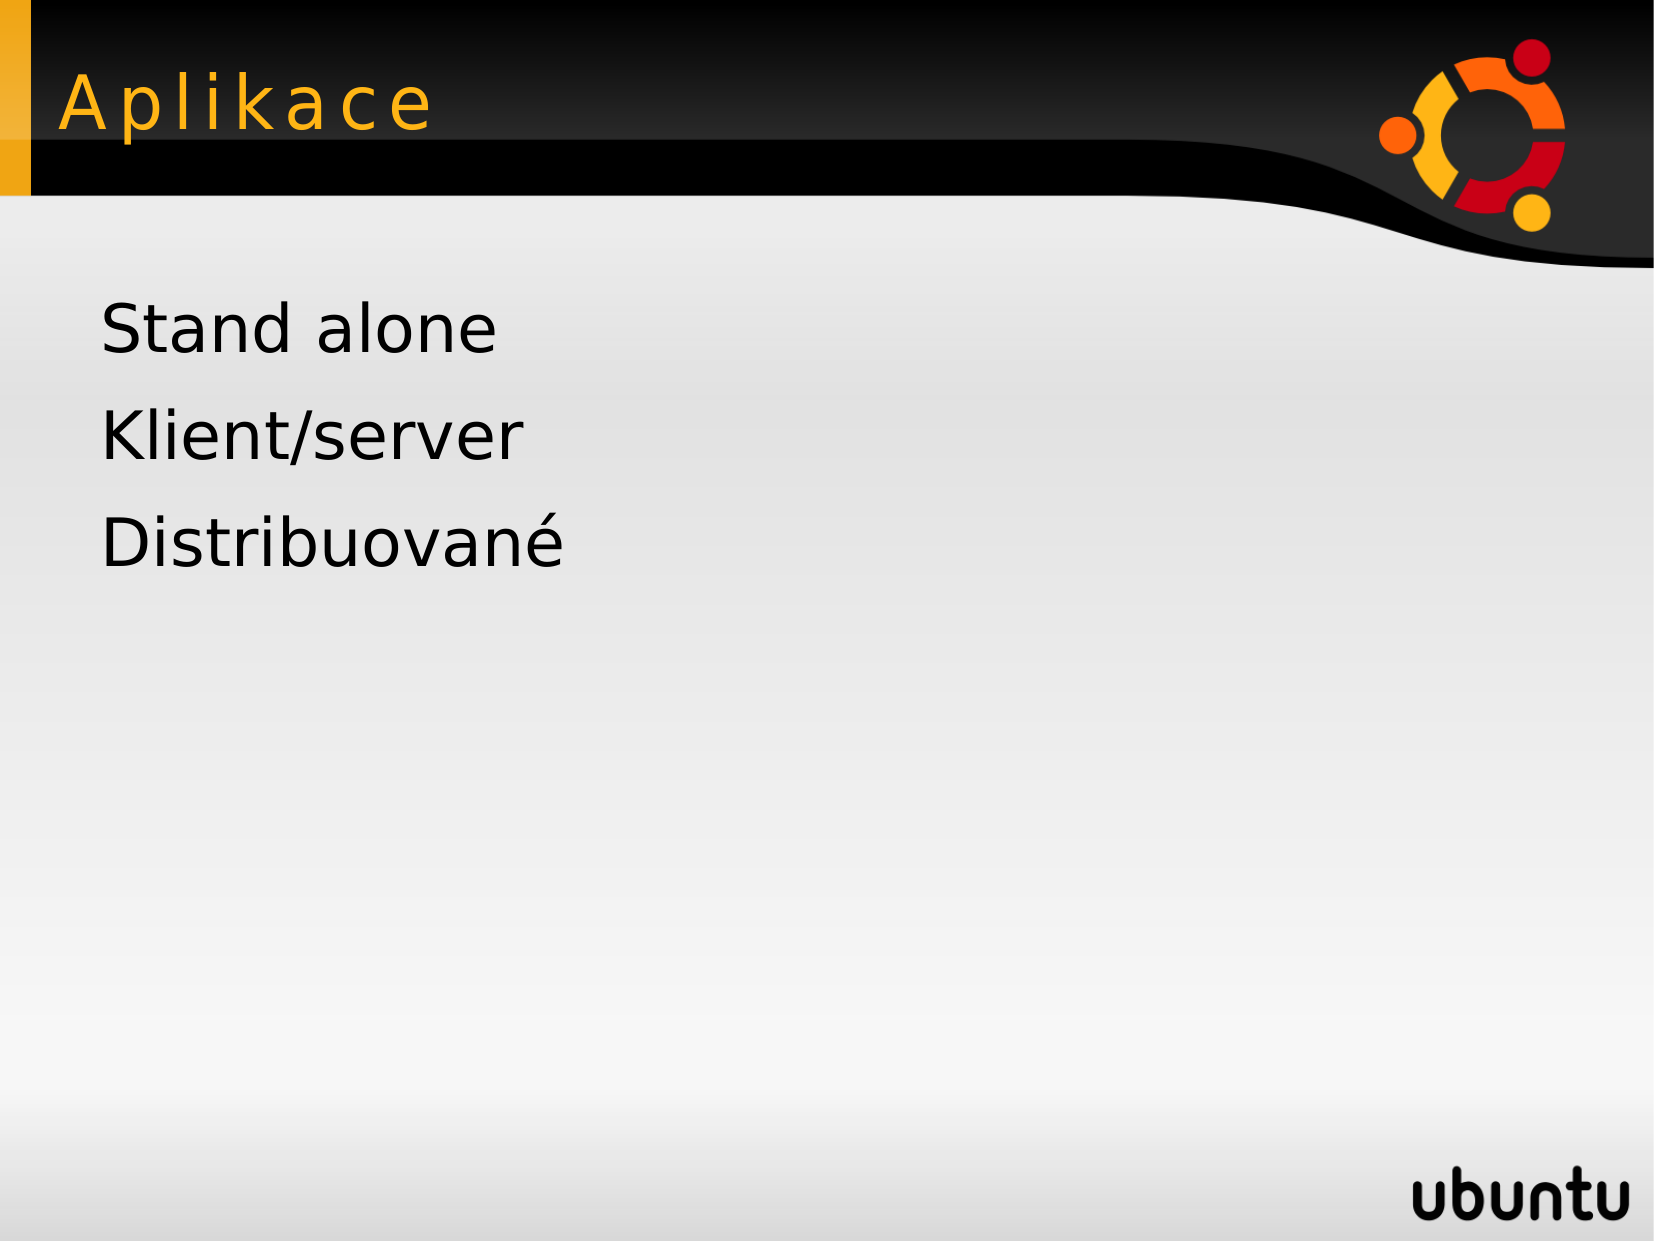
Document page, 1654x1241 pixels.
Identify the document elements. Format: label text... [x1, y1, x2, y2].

title Aplikace [59, 36, 1270, 171]
list Stand alone Klient/server Distribuované [82, 290, 1571, 1109]
picture [0, 0, 1654, 1241]
